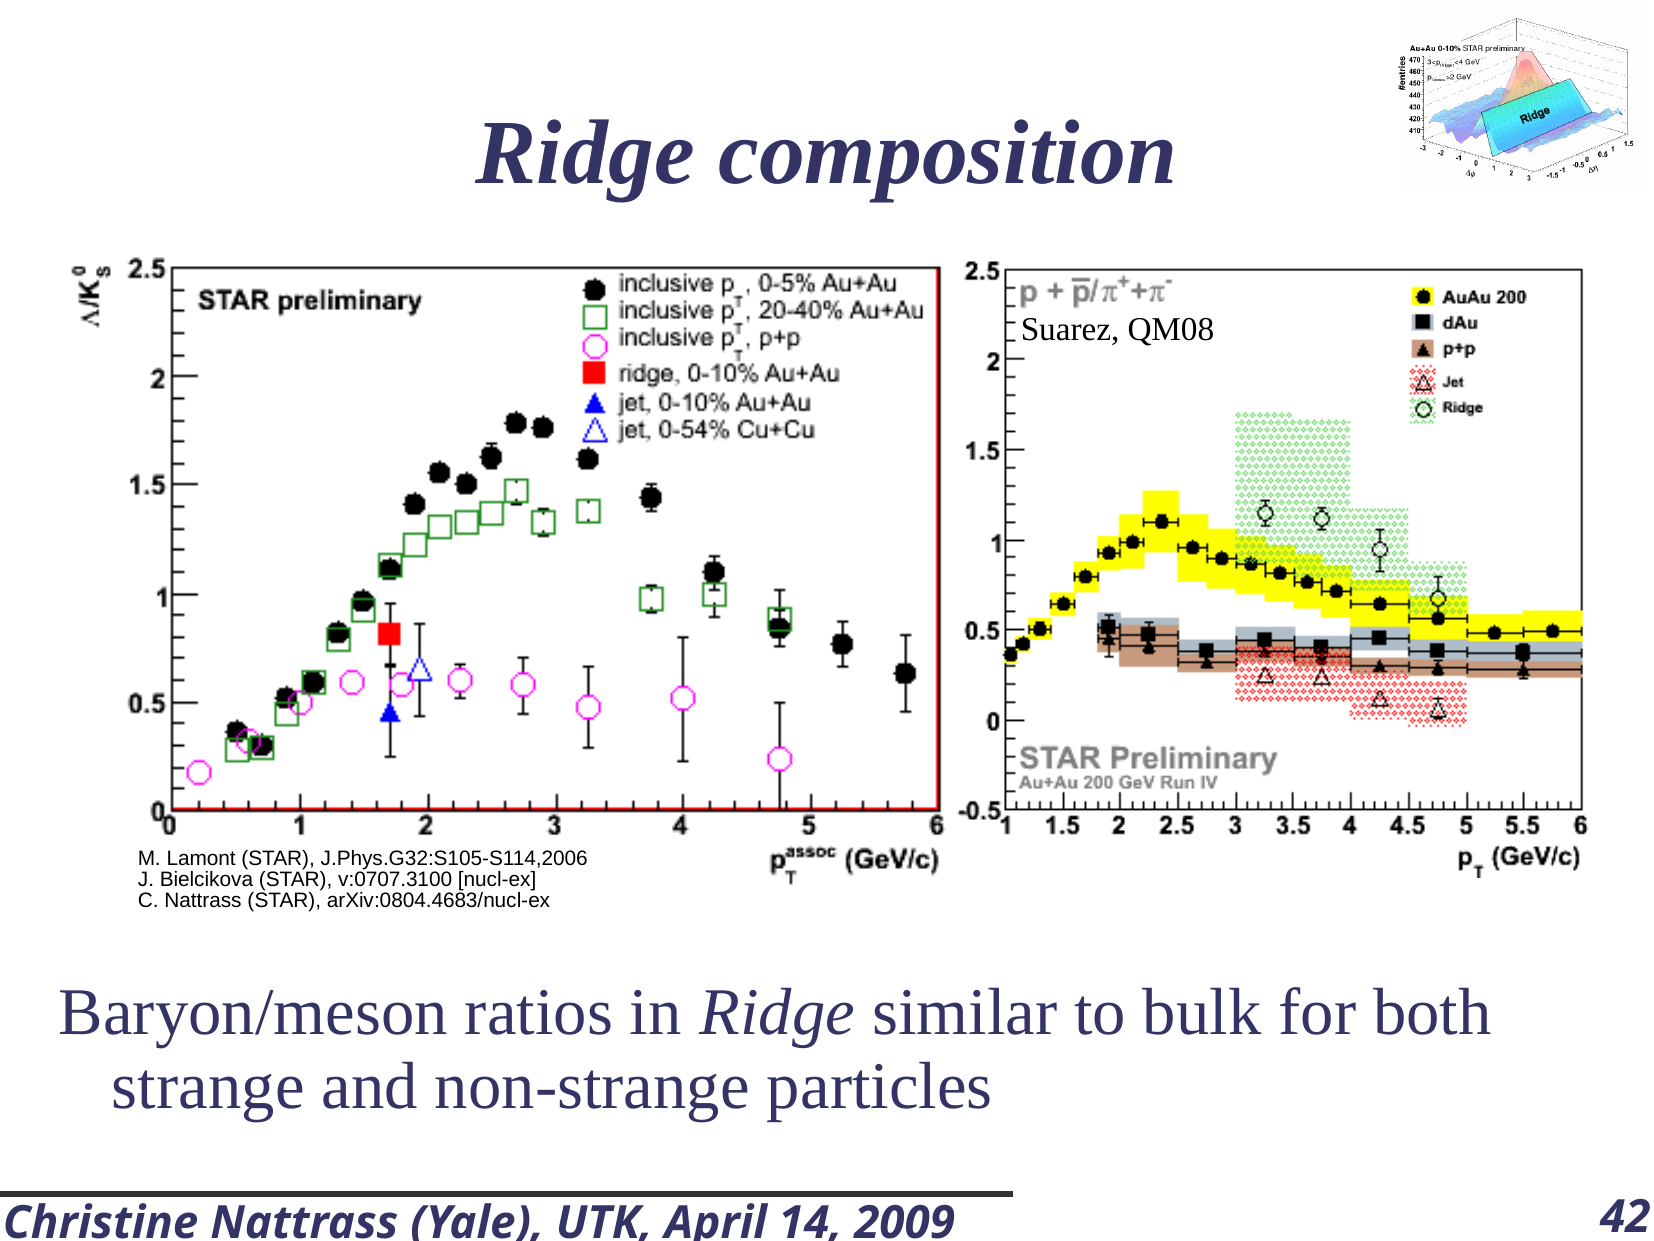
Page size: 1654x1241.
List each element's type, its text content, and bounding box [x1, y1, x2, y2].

text_box M. Lamont (STAR), J.Phys.G32:S105-S114,2006 J. Bielcikova (STAR), v:0707.3100 [nucl-ex] C. Nattrass (STAR), arXiv:0804.4683/nucl-ex [123, 840, 724, 891]
picture [68, 202, 1654, 887]
title Ridge composition [82, 49, 1571, 256]
text_box Suarez, QM08 [1006, 303, 1307, 356]
picture [1398, 0, 1654, 192]
list Baryon/meson ratios in Ridge similar to bulk for both strange and non-strange particles [41, 974, 1654, 1124]
